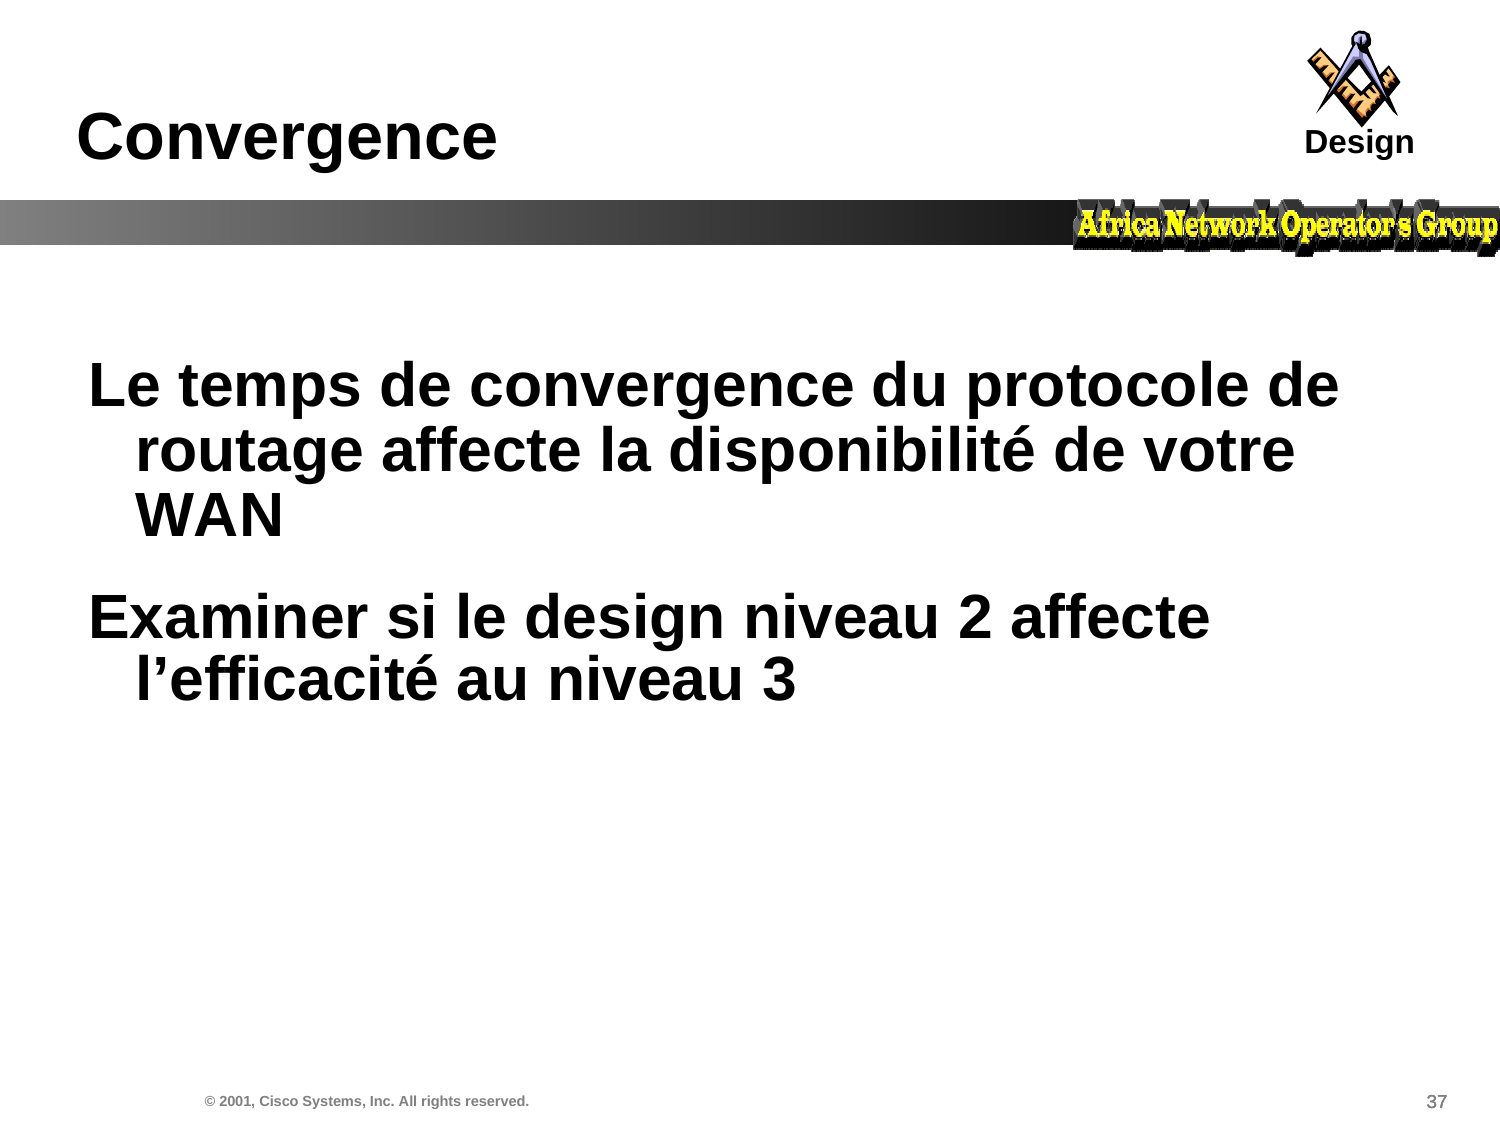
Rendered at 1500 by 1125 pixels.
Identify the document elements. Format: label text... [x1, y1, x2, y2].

text_box Design [1292, 118, 1428, 168]
picture [1070, 180, 1500, 275]
picture [1307, 29, 1402, 118]
title Convergence [62, 90, 1314, 180]
list Le temps de convergence du protocole de routage affecte la disponibilité de votre WAN Examiner si le design niveau 2 affecte l’efficacité au niveau 3 [74, 320, 1424, 911]
